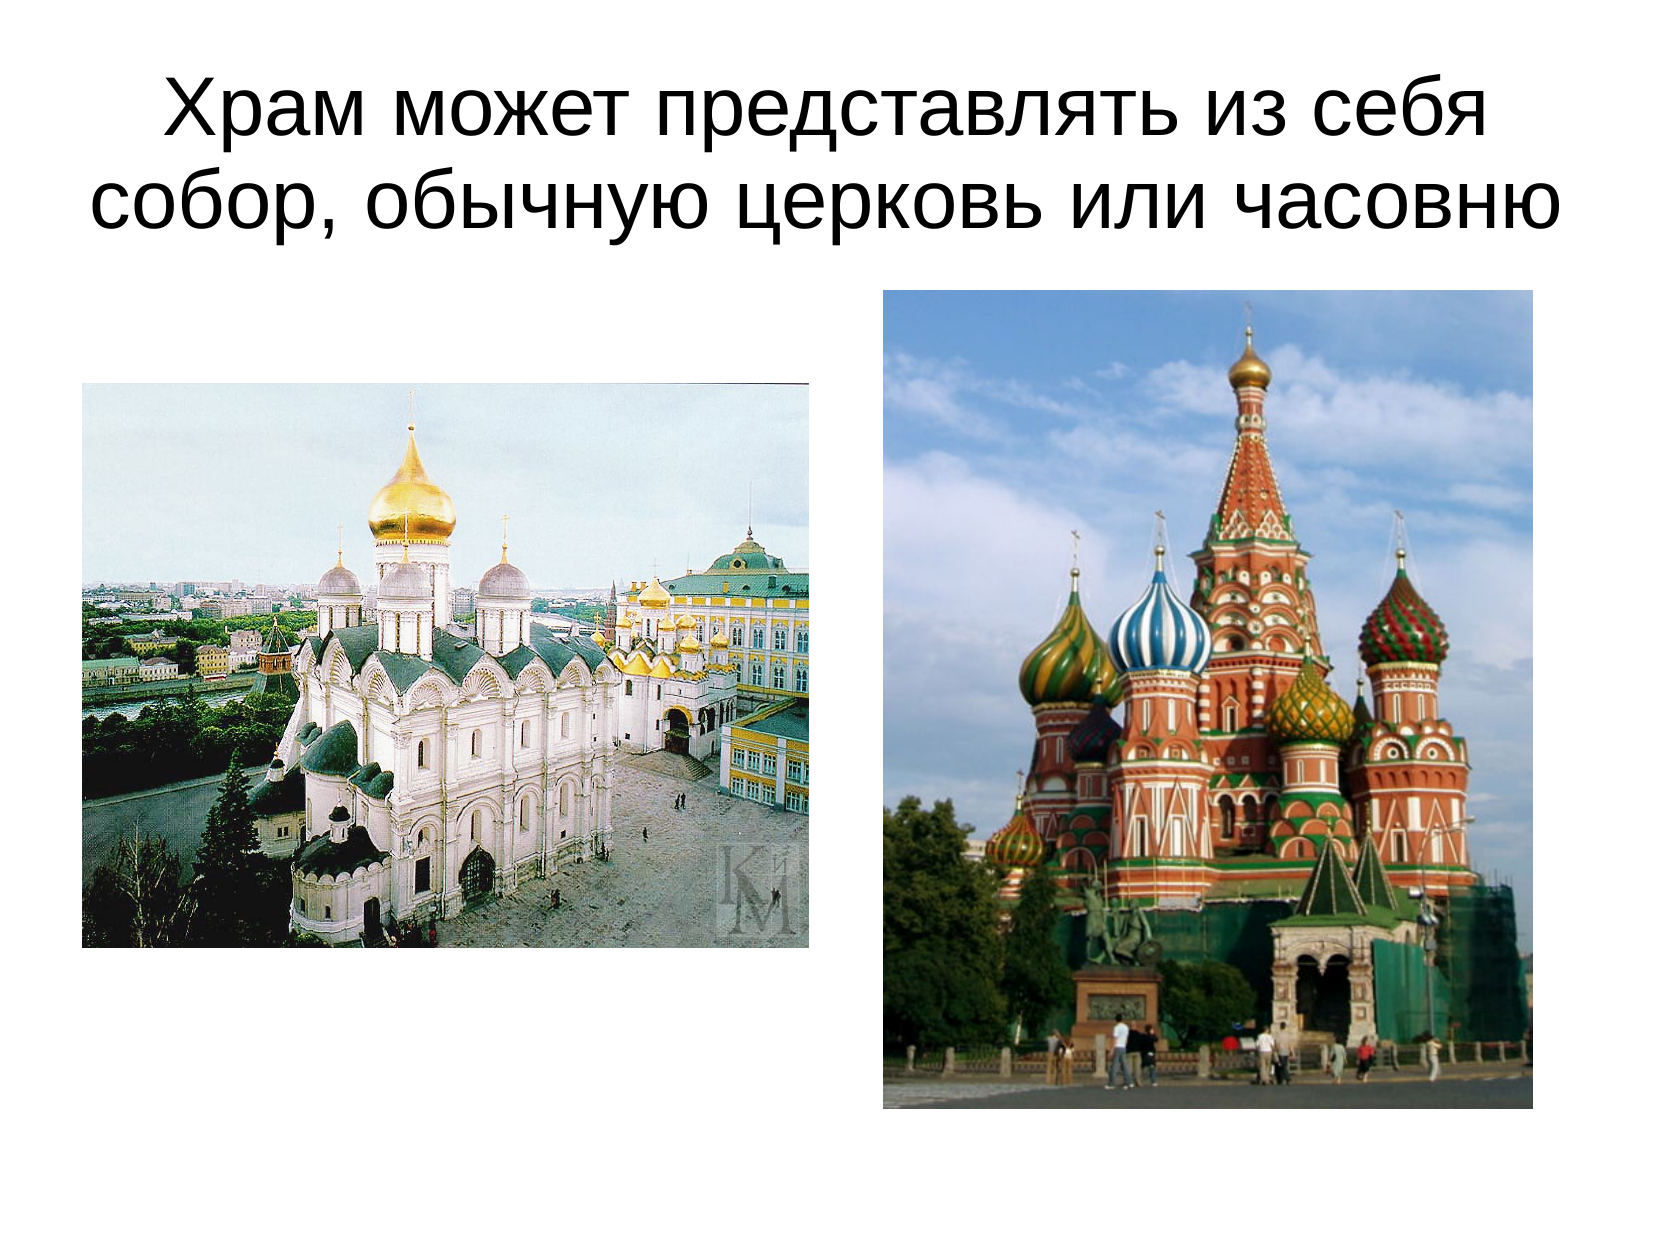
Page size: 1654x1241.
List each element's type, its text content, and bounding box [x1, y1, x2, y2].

picture [883, 290, 1533, 1109]
title Храм может представлять из себя собор, обычную церковь или часовню [82, 49, 1571, 257]
picture [82, 383, 809, 948]
